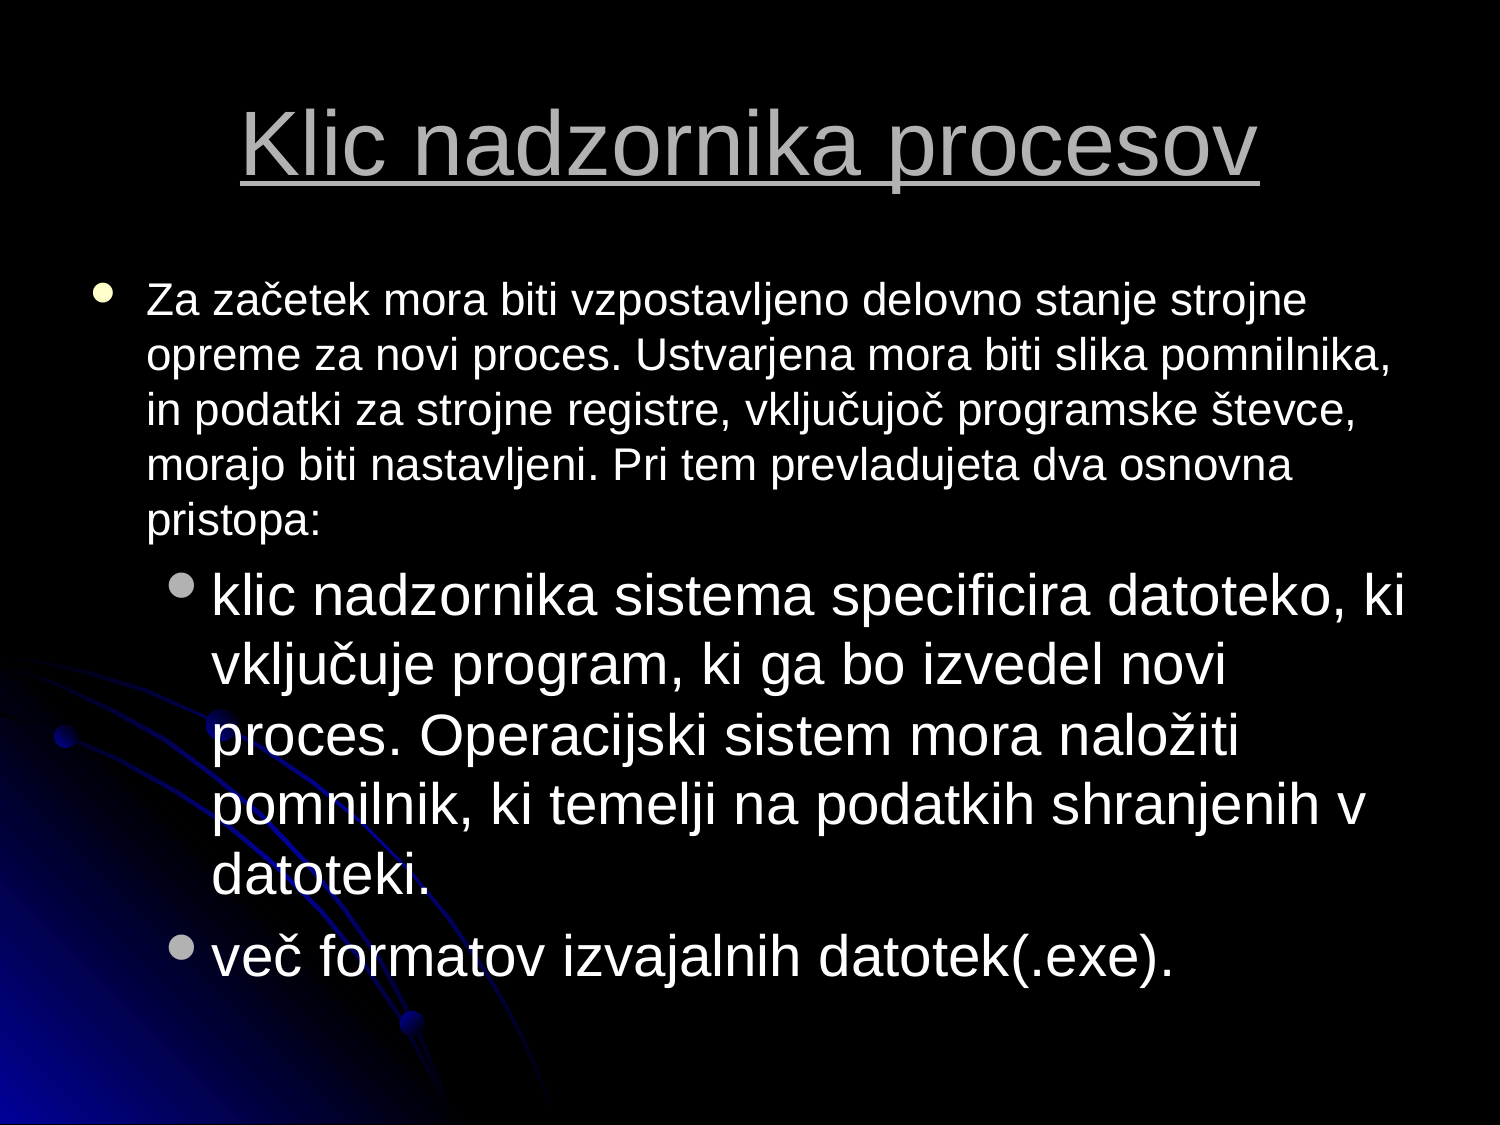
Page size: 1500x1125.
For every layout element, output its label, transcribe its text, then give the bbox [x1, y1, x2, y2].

title Klic nadzornika procesov [75, 45, 1425, 233]
list Za začetek mora biti vzpostavljeno delovno stanje strojne opreme za novi proces. Ustvarjena mora biti slika pomnilnika, in podatki za strojne registre, vključujoč programske števce, morajo biti nastavljeni. Pri tem prevladujeta dva osnovna pristopa: klic nadzornika sistema specificira datoteko, ki vključuje program, ki ga bo izvedel novi proces. Operacijski sistem mora naložiti pomnilnik, ki temelji na podatkih shranjenih v datoteki. več formatov izvajalnih datotek(.exe). [75, 262, 1425, 1006]
